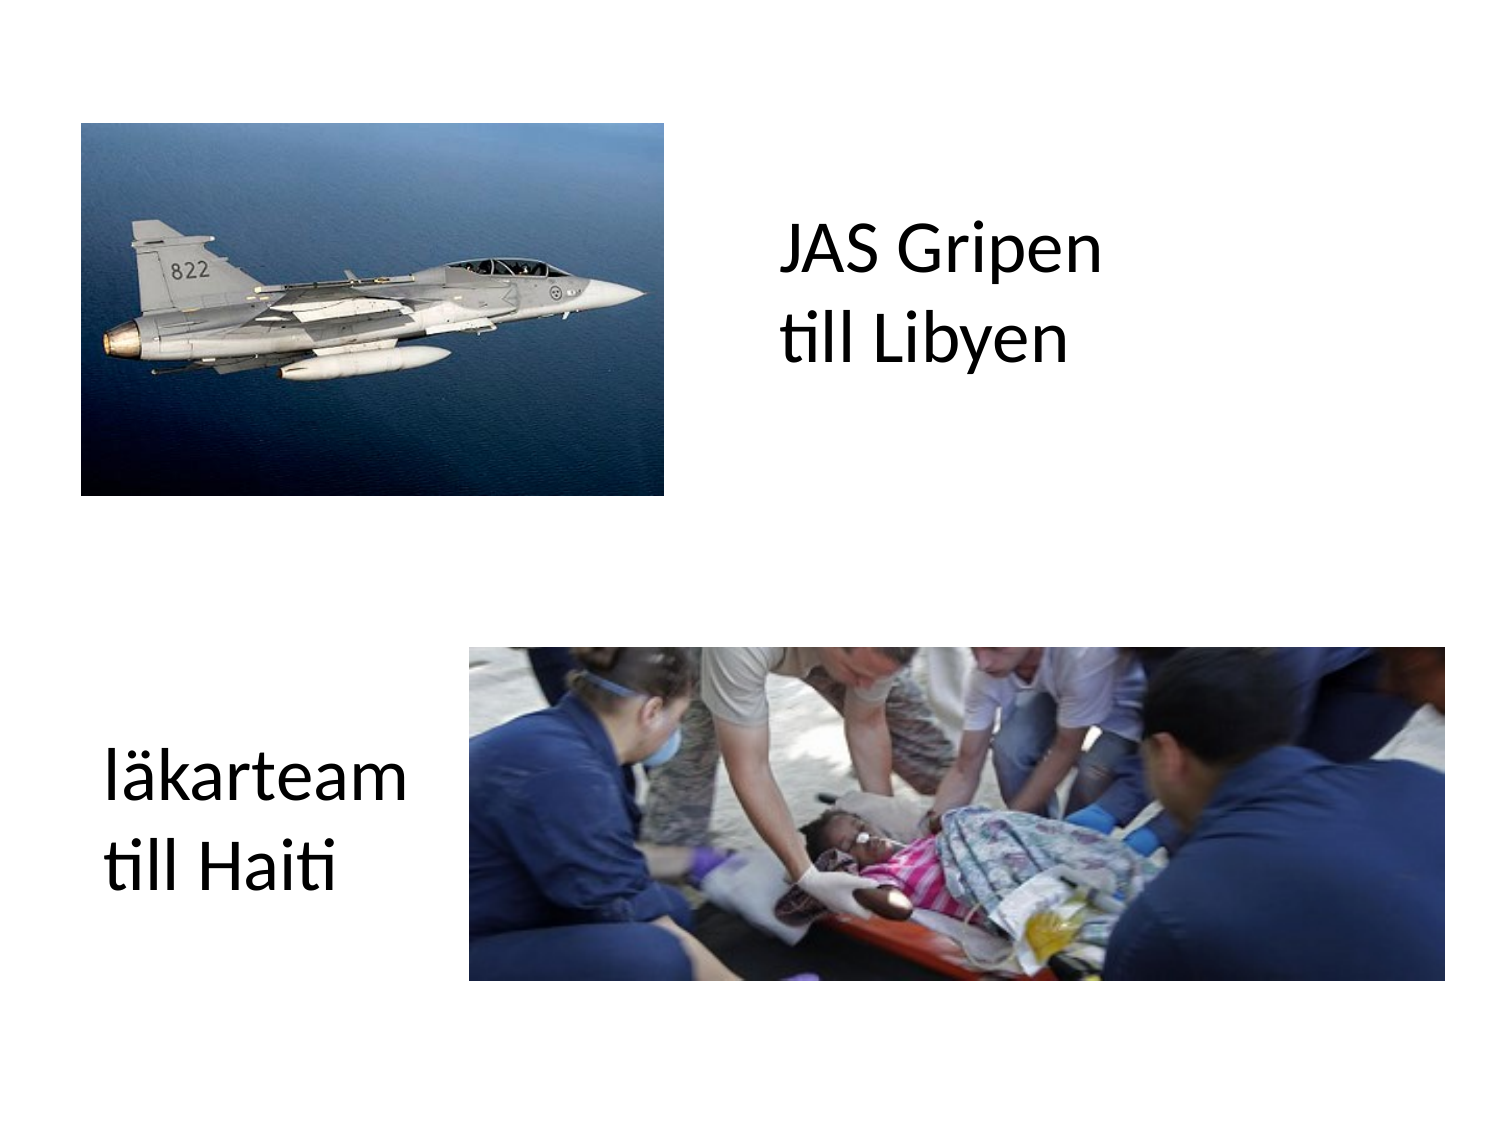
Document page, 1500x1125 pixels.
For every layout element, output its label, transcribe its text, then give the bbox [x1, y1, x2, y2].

picture [469, 647, 1445, 981]
picture [81, 123, 664, 496]
text_box läkarteam till Haiti [89, 717, 442, 913]
text_box JAS Gripen till Libyen [764, 189, 1136, 385]
